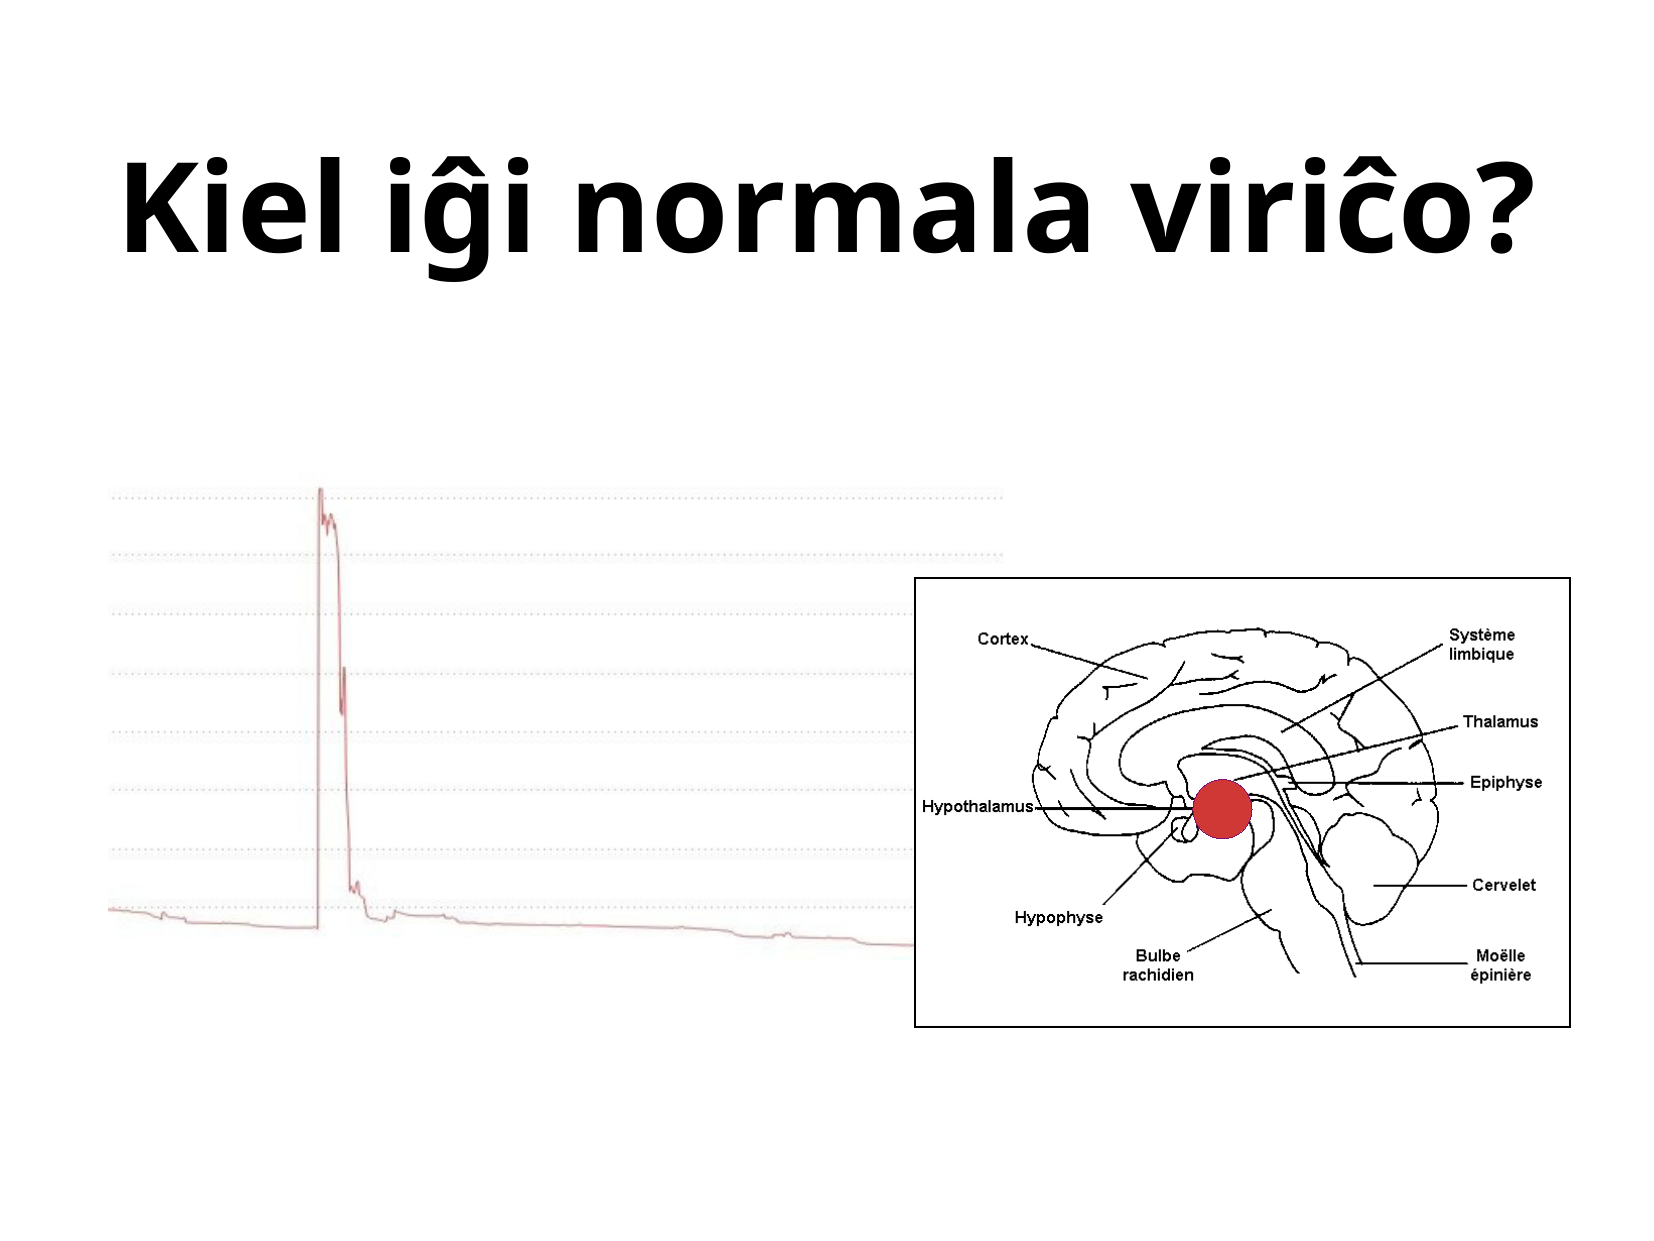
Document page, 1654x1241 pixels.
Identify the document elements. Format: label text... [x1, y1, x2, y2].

text_box [1192, 779, 1253, 839]
title Kiel iĝi normala viriĉo? [82, 88, 1571, 319]
picture [108, 448, 1571, 1028]
